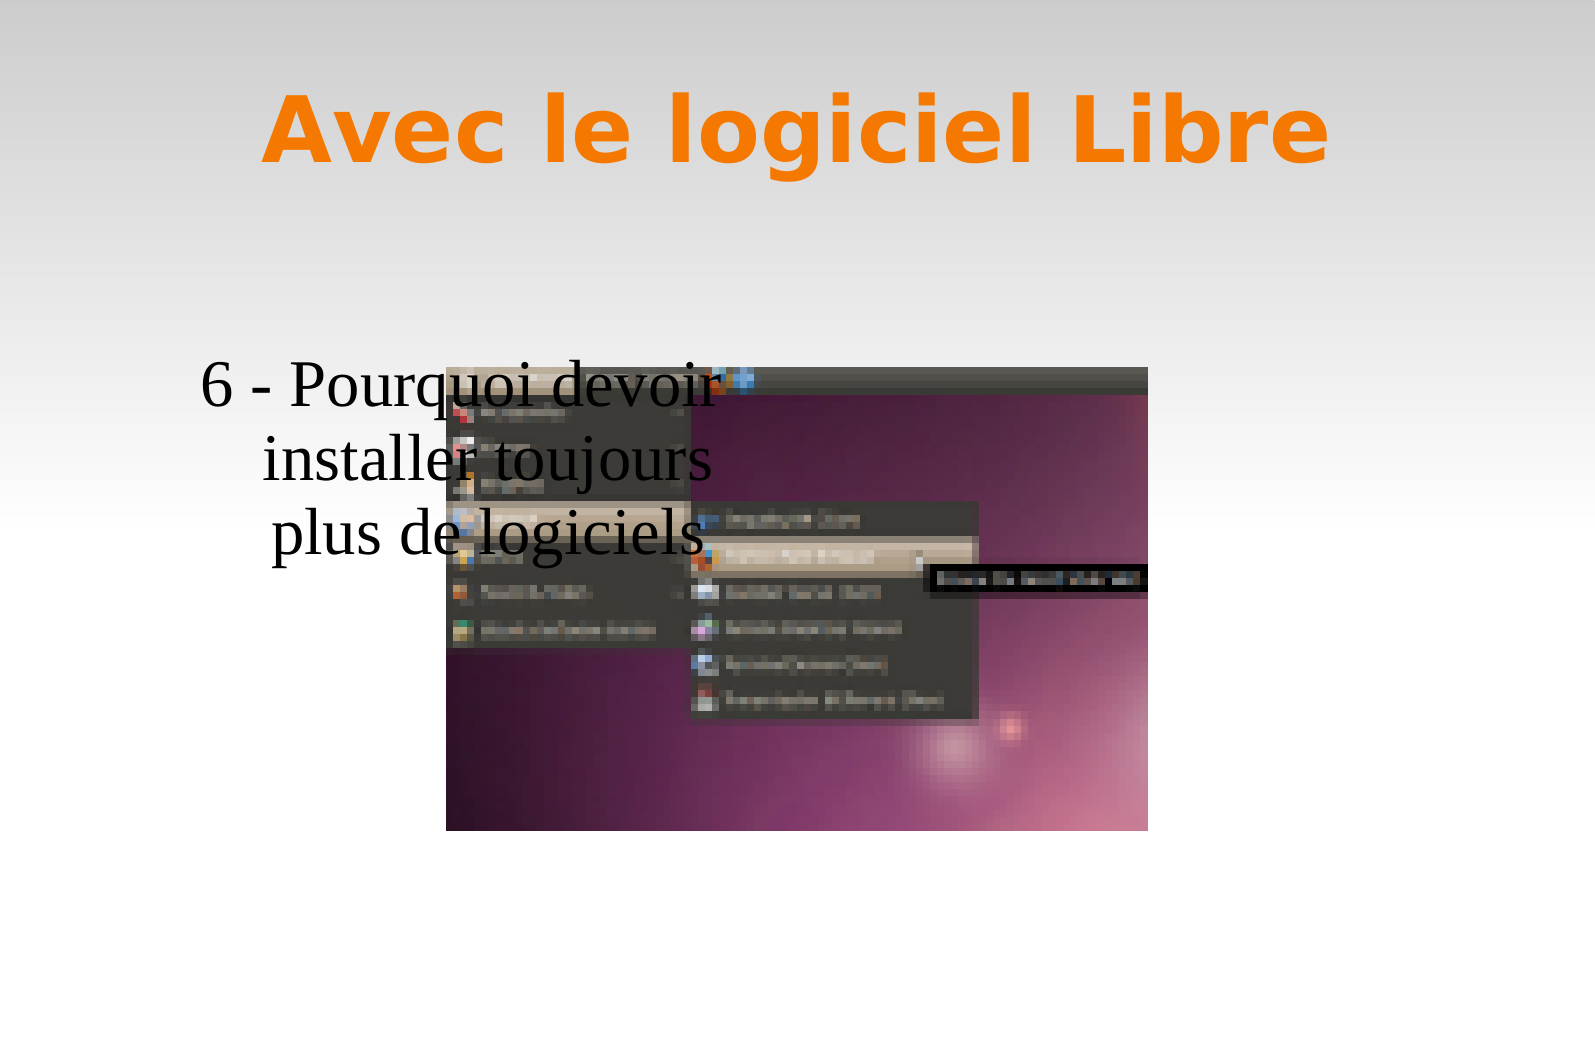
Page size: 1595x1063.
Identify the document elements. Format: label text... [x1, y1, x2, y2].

list 6 - Pourquoi devoir installer toujours plus de logiciels [67, 243, 768, 945]
title Avec le logiciel Libre [79, 42, 1515, 220]
picture [446, 248, 1516, 951]
